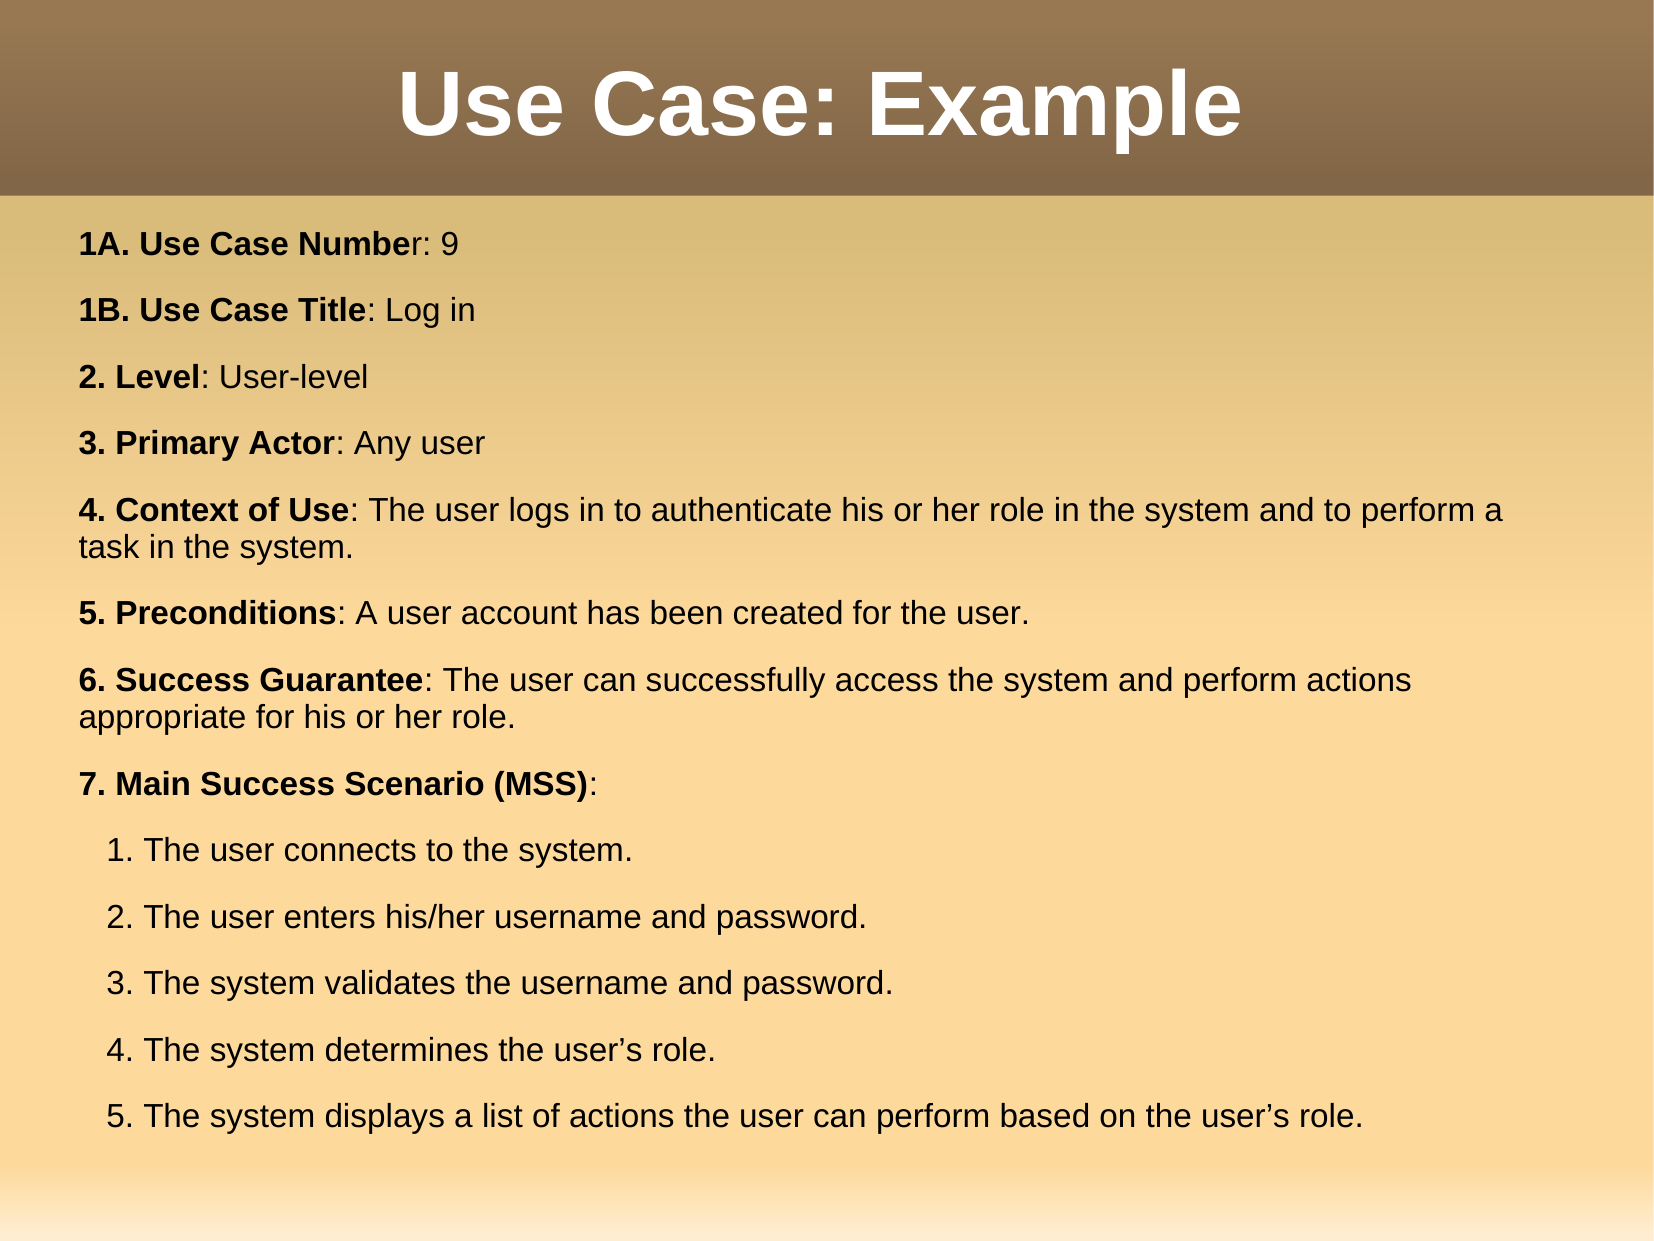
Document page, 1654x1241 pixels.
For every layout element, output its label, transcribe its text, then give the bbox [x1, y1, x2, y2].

list 1A. Use Case Number: 9 1B. Use Case Title: Log in 2. Level: User-level 3. Primary Actor: Any user 4. Context of Use: The user logs in to authenticate his or her role in the system and to perform a task in the system. 5. Preconditions: A user account has been created for the user. 6. Success Guarantee: The user can successfully access the system and perform actions appropriate for his or her role. 7. Main Success Scenario (MSS): 1. The user connects to the system. 2. The user enters his/her username and password. 3. The system validates the username and password. 4. The system determines the user’s role. 5. The system displays a list of actions the user can perform based on the user’s role. [78, 225, 1567, 1241]
picture [0, 0, 1654, 1241]
title Use Case: Example [76, 7, 1565, 200]
